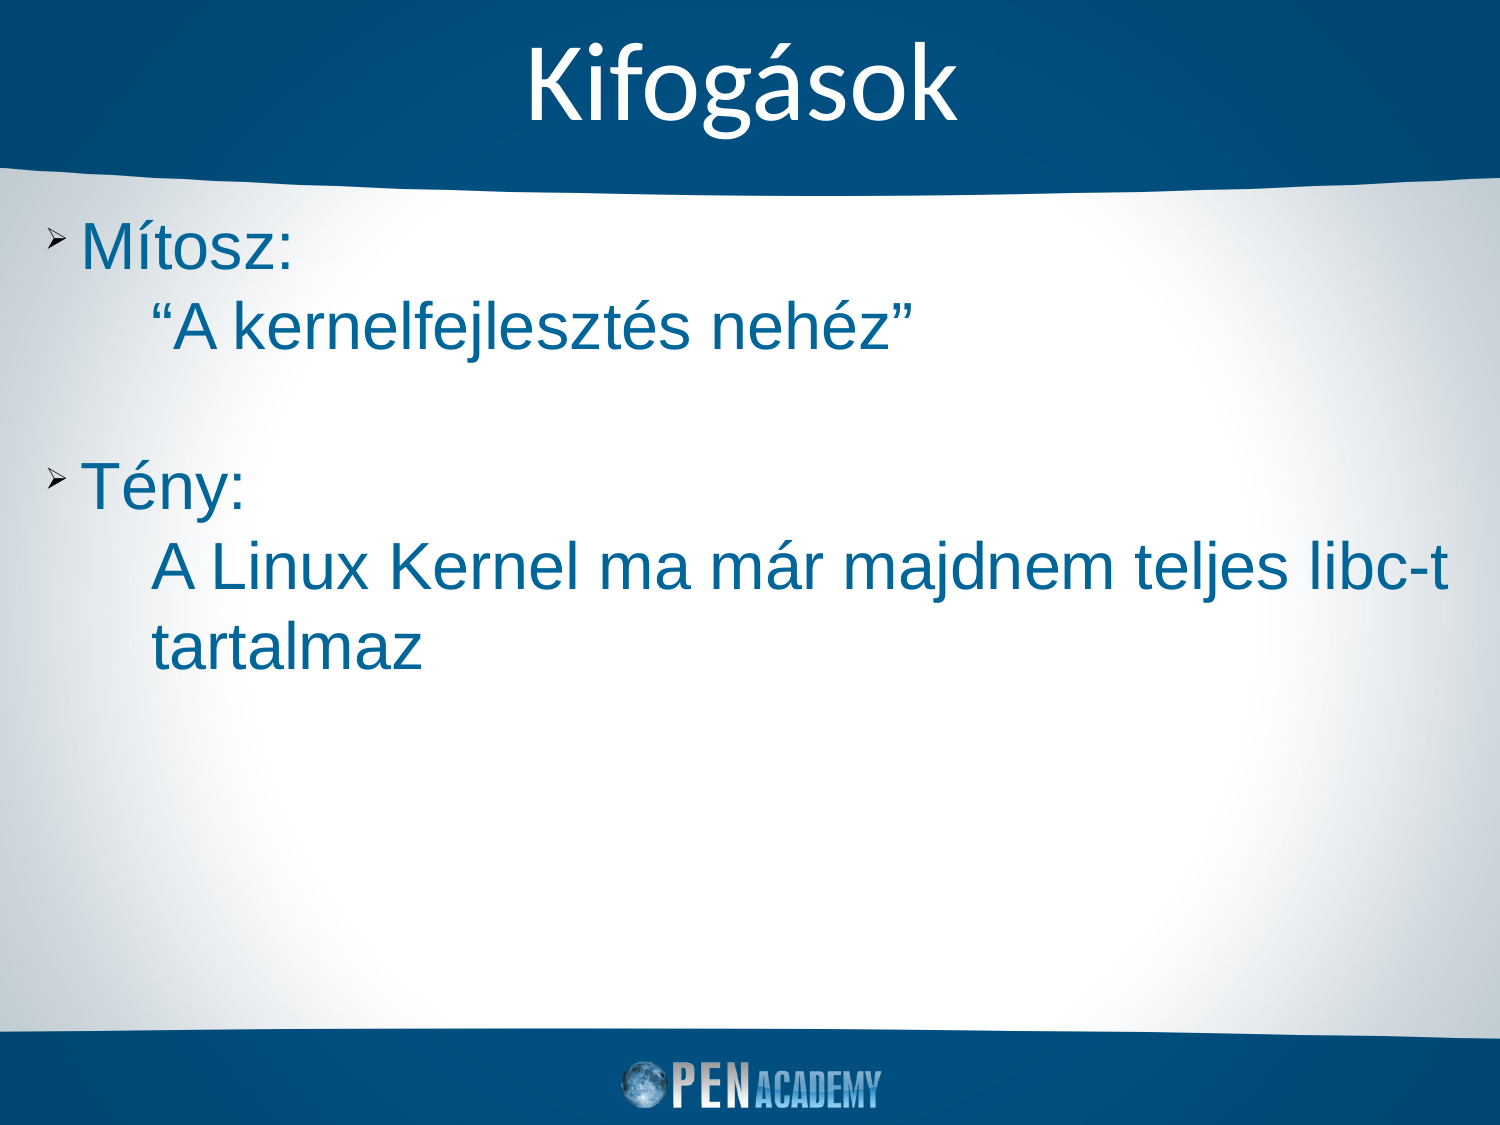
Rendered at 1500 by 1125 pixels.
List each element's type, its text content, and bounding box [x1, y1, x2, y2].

title Kifogások [180, 2, 1306, 150]
picture [0, 0, 1500, 1125]
subtitle Mítosz: “A kernelfejlesztés nehéz” Tény: A Linux Kernel ma már majdnem teljes libc-t tartalmaz [30, 195, 1500, 1021]
